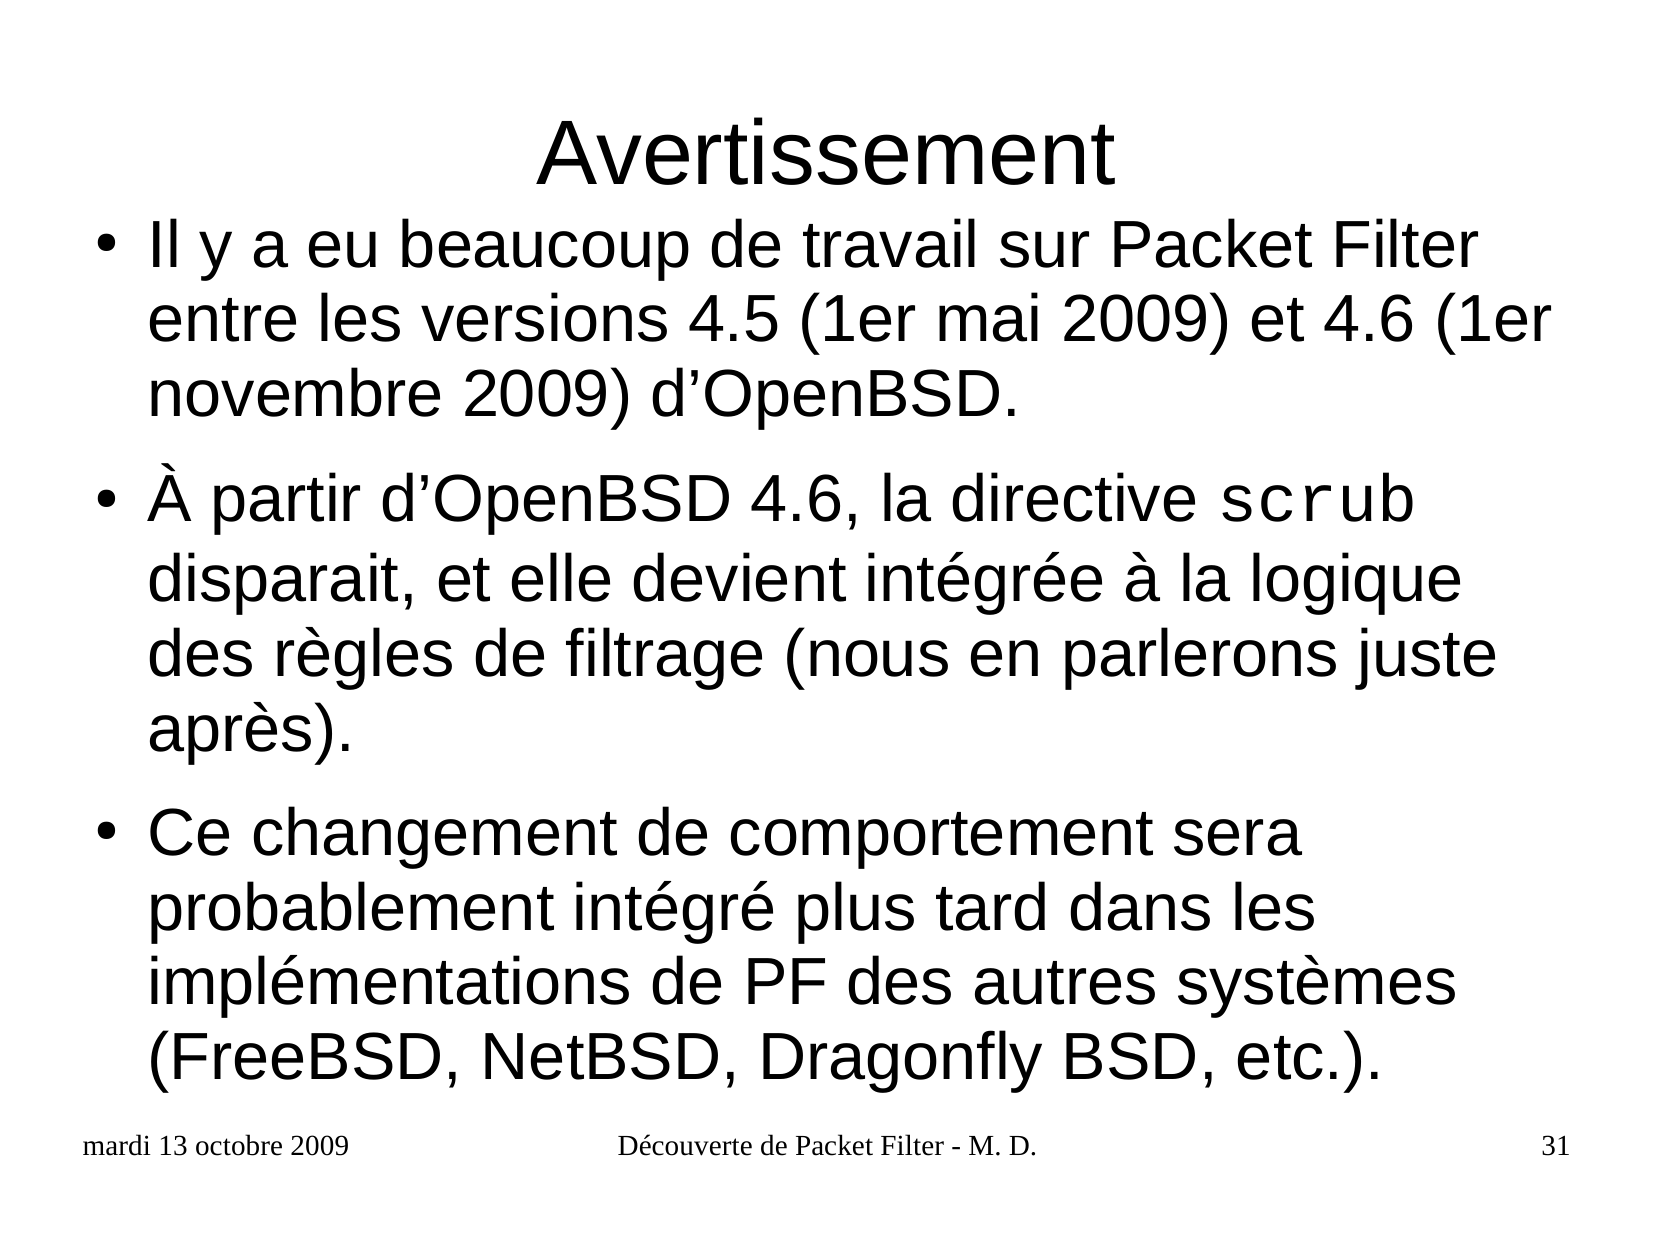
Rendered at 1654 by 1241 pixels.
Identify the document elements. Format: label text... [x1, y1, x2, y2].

list Il y a eu beaucoup de travail sur Packet Filter entre les versions 4.5 (1er mai 2009) et 4.6 (1er novembre 2009) d’OpenBSD. À partir d’OpenBSD 4.6, la directive scrub disparait, et elle devient intégrée à la logique des règles de filtrage (nous en parlerons juste après). Ce changement de comportement sera probablement intégré plus tard dans les implémentations de PF des autres systèmes (FreeBSD, NetBSD, Dragonfly BSD, etc.). [76, 206, 1565, 1094]
title Avertissement [82, 49, 1571, 257]
